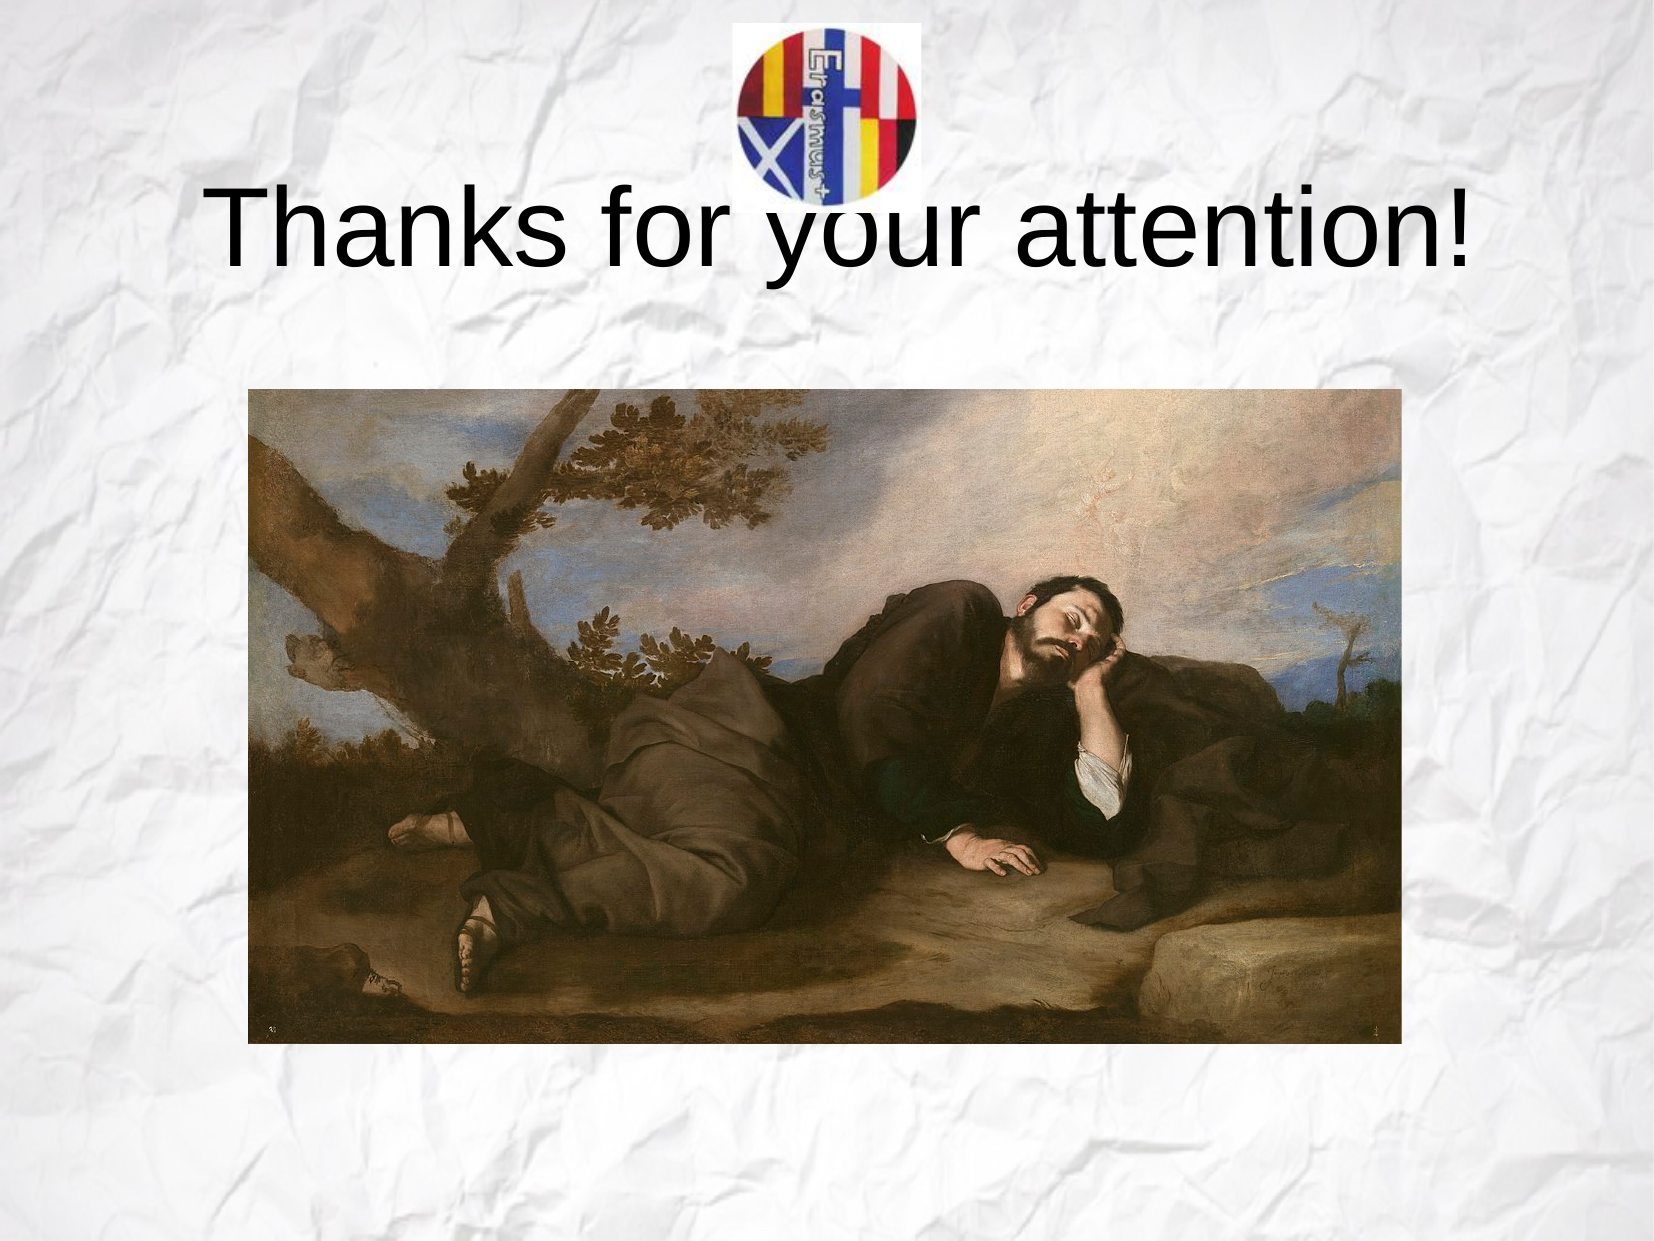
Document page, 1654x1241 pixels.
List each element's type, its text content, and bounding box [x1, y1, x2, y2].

picture [0, 0, 1654, 1241]
list Thanks for your attention! [94, 153, 1583, 289]
